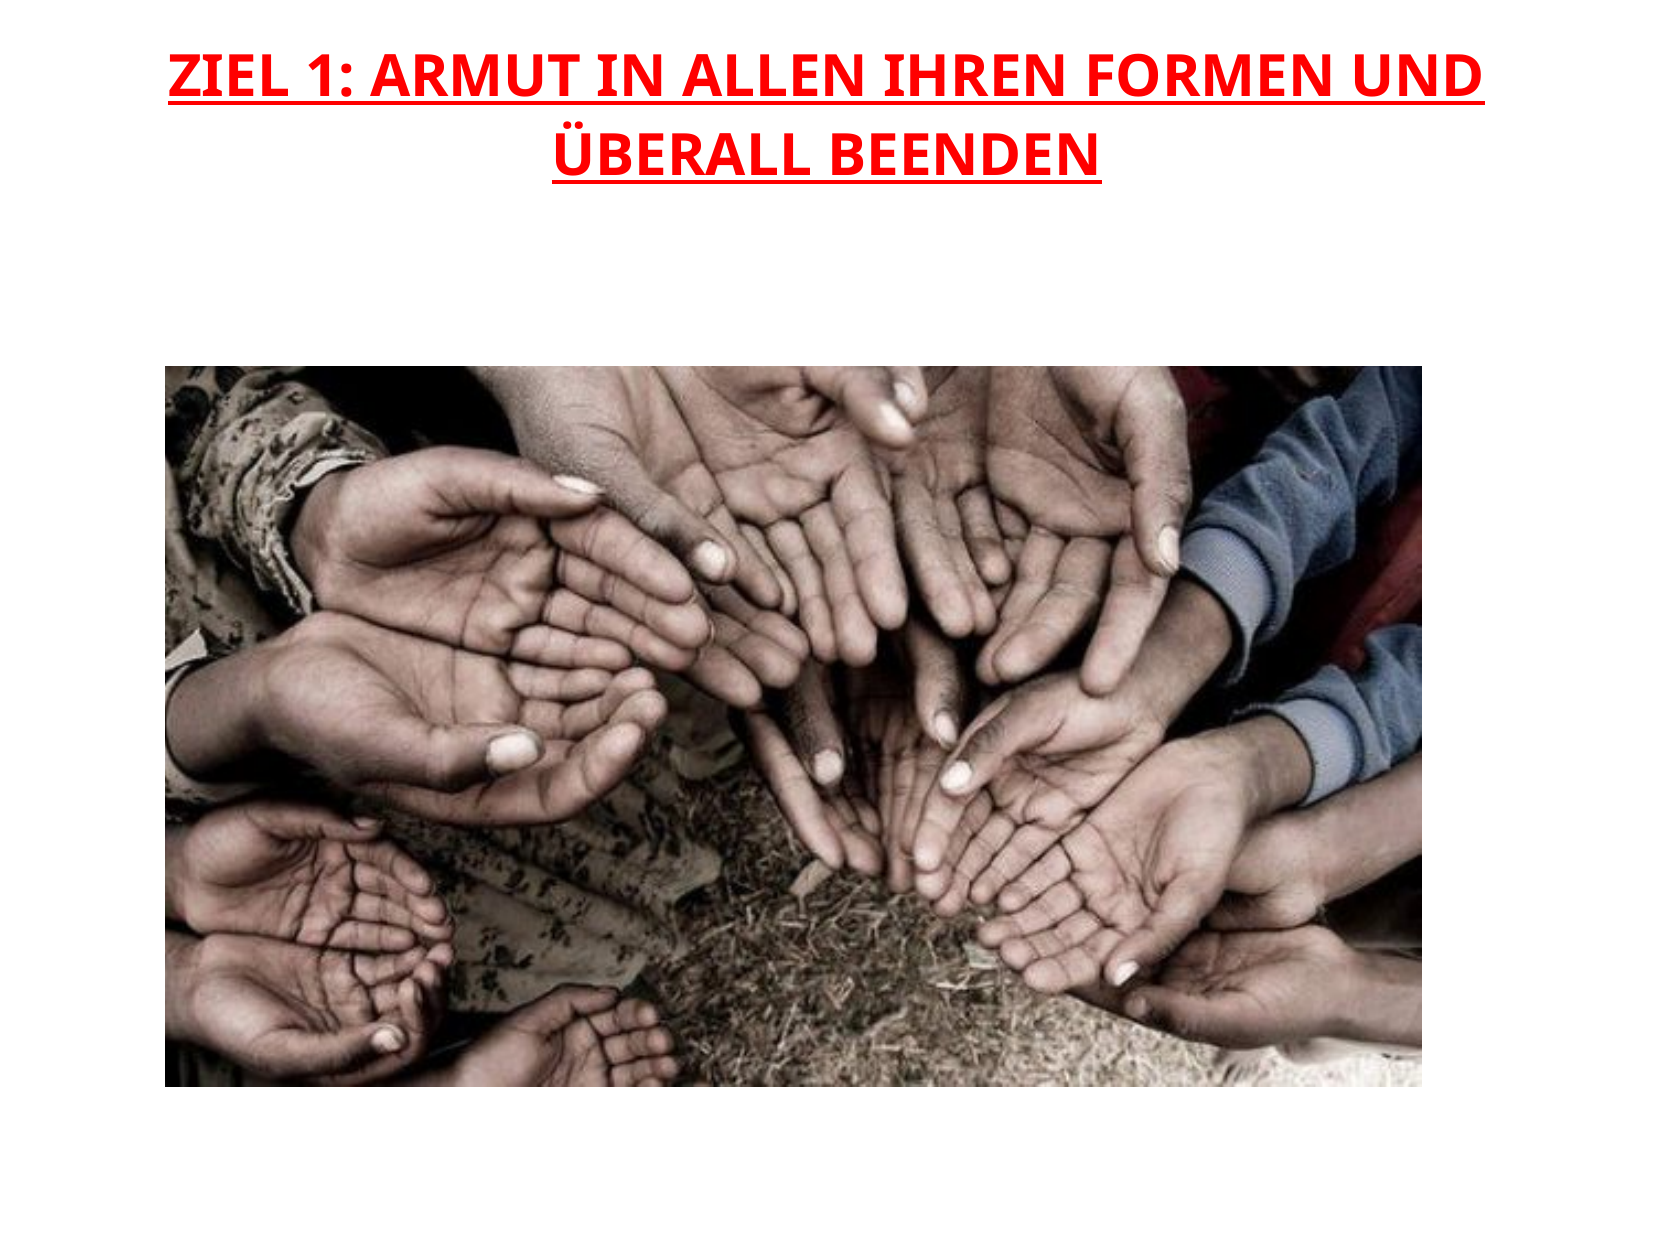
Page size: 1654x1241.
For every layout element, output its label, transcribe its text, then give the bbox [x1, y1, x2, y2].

title ZIEL 1: ARMUT IN ALLEN IHREN FORMEN UND ÜBERALL BEENDEN [82, 37, 1571, 269]
picture [165, 366, 1422, 1087]
